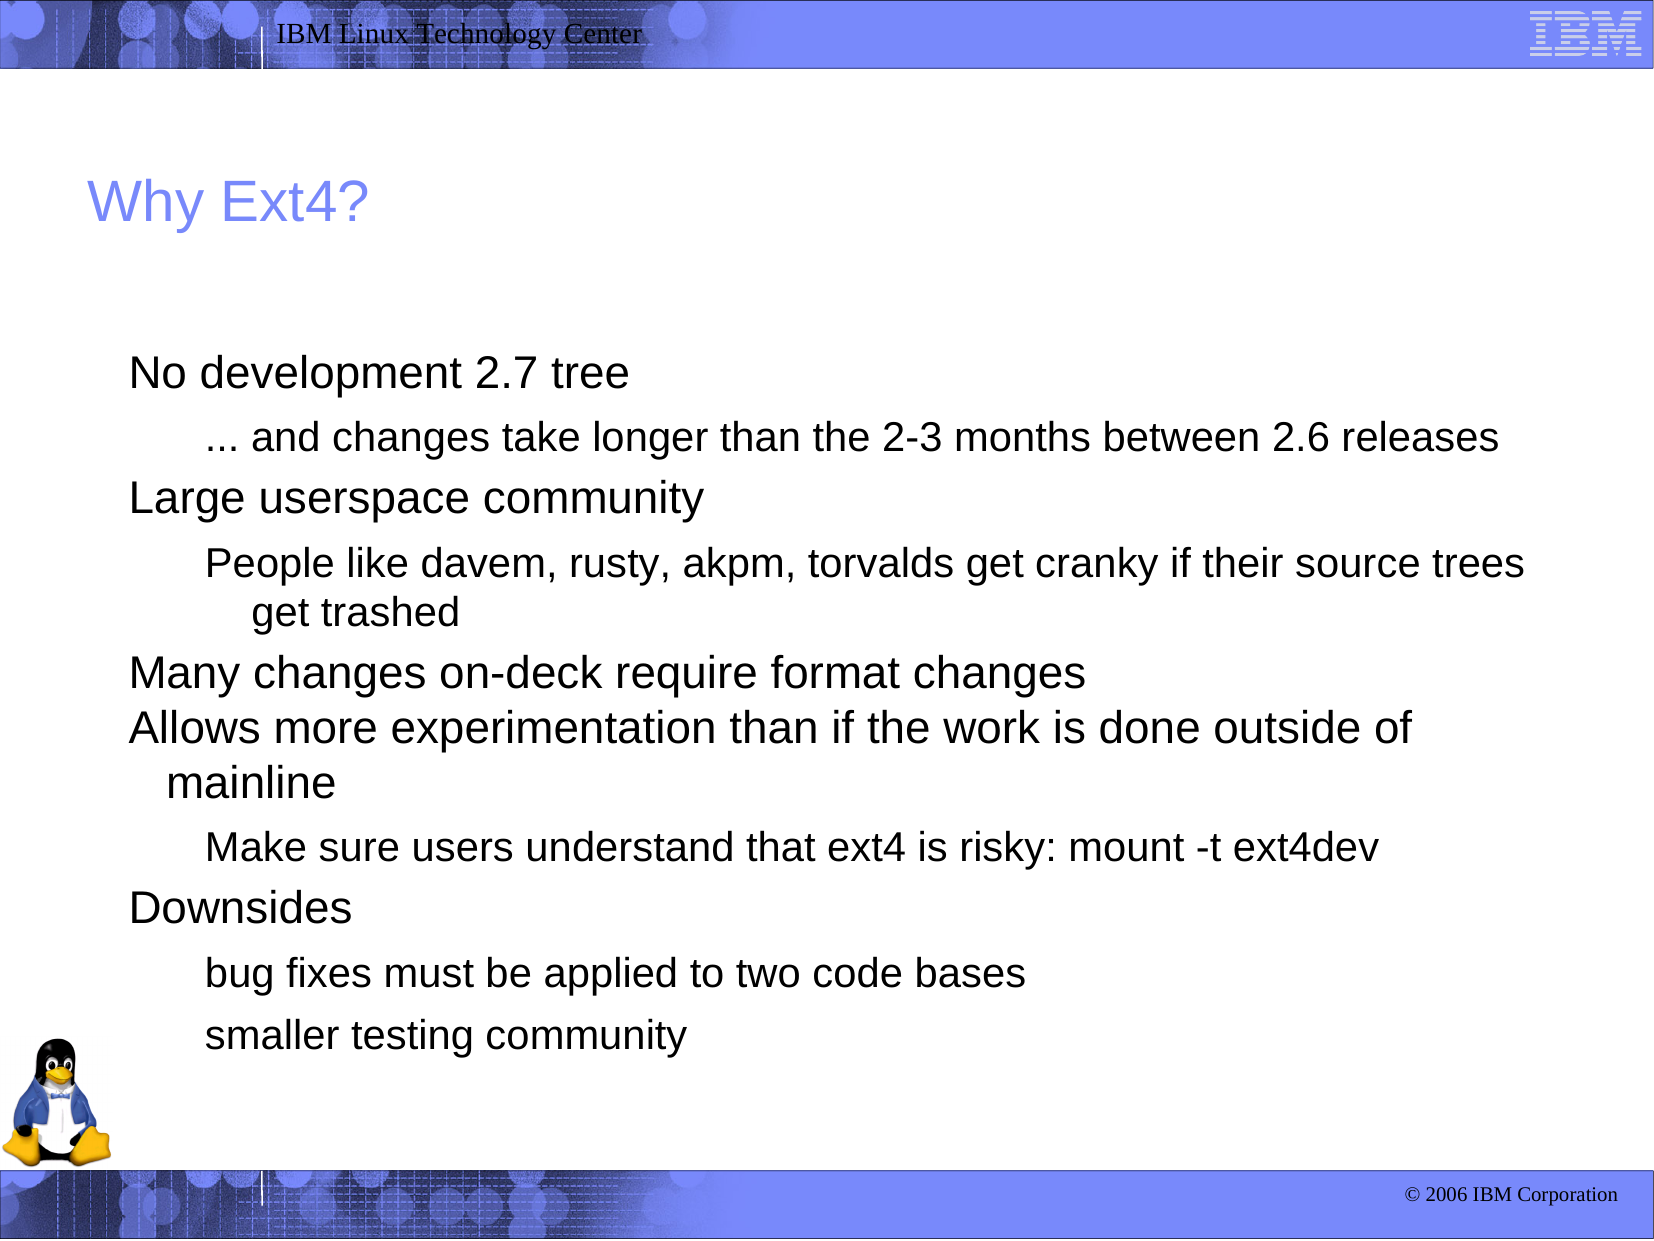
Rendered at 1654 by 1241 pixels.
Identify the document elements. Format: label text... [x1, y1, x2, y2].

picture [1, 1, 1652, 67]
list No development 2.7 tree ... and changes take longer than the 2-3 months between 2.6 releases Large userspace community People like davem, rusty, akpm, torvalds get cranky if their source trees get trashed Many changes on-deck require format changes Allows more experimentation than if the work is done outside of mainline Make sure users understand that ext4 is risky: mount -t ext4dev Downsides bug fixes must be applied to two code bases smaller testing community [128, 343, 1571, 1056]
title Why Ext4? [87, 157, 1520, 248]
picture [0, 1036, 113, 1169]
picture [1, 1172, 1653, 1238]
